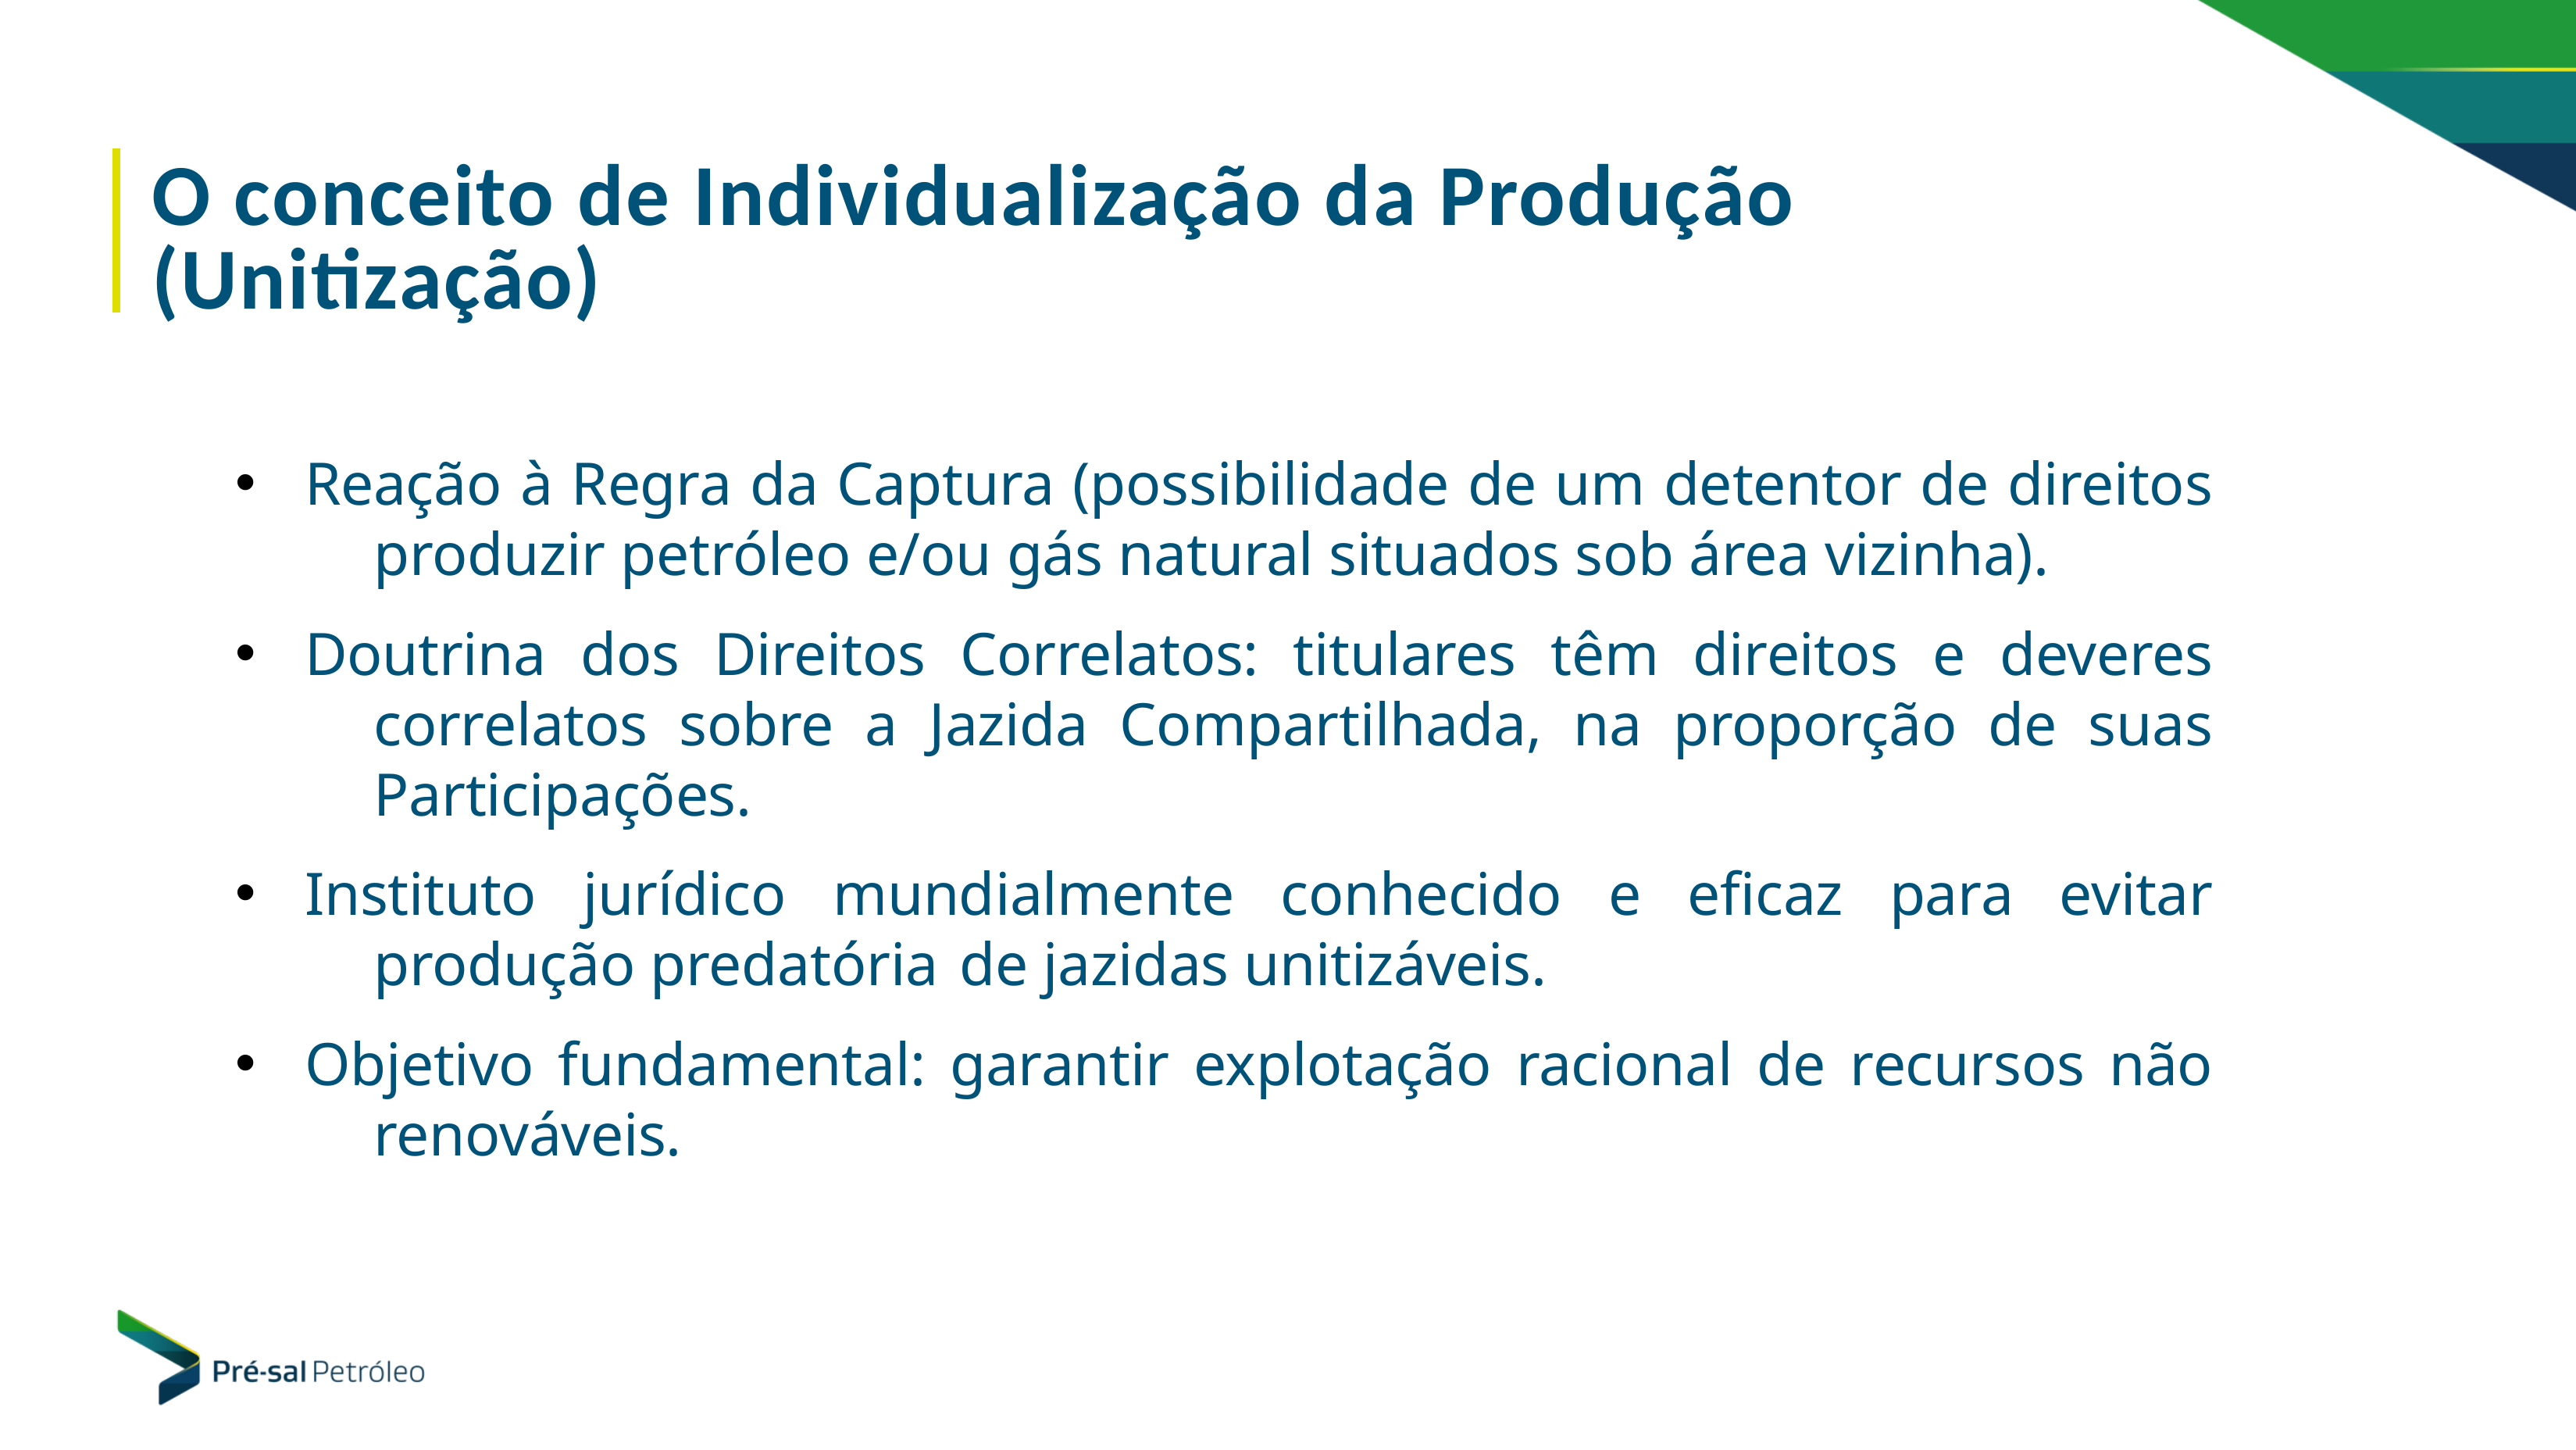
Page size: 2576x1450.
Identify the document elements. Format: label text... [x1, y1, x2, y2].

title O conceito de Individualização da Produção (Unitização) [150, 158, 1913, 330]
text_box Reação à Regra da Captura (possibilidade de um detentor de direitos produzir petróleo e/ou gás natural situados sob área vizinha). Doutrina dos Direitos Correlatos: titulares têm direitos e deveres correlatos sobre a Jazida Compartilhada, na proporção de suas Participações. Instituto jurídico mundialmente conhecido e eficaz para evitar produção predatória de jazidas unitizáveis. Objetivo fundamental: garantir explotação racional de recursos não renováveis. [223, 441, 2225, 1098]
